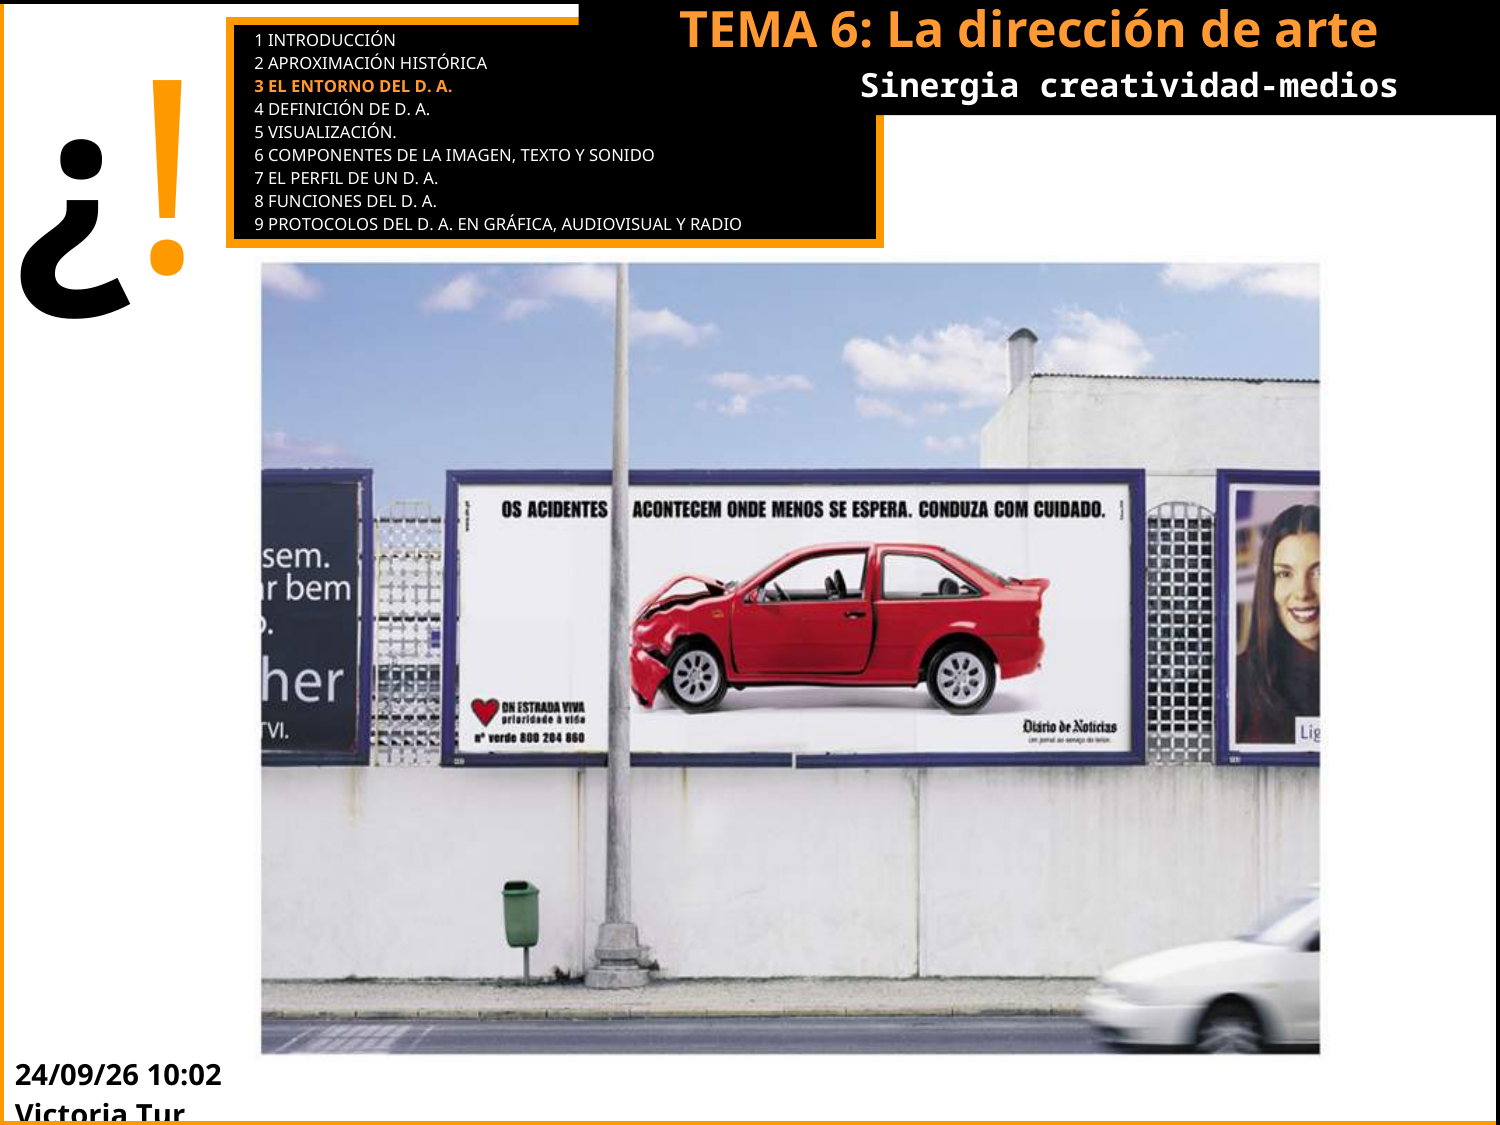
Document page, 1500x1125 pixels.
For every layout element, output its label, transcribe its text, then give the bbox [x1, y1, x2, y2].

text_box TEMA 6: La dirección de arte Sinergia creatividad-medios [578, 0, 1500, 116]
chart [253, 255, 1329, 1062]
text_box 1 INTRODUCCIÓN 2 APROXIMACIÓN HISTÓRICA 3 EL ENTORNO DEL D. A. 4 DEFINICIÓN DE D. A. 5 VISUALIZACIÓN. 6 COMPONENTES DE LA IMAGEN, TEXTO Y SONIDO 7 EL PERFIL DE UN D. A. 8 FUNCIONES DEL D. A. 9 PROTOCOLOS DEL D. A. EN GRÁFICA, AUDIOVISUAL Y RADIO [230, 20, 880, 244]
